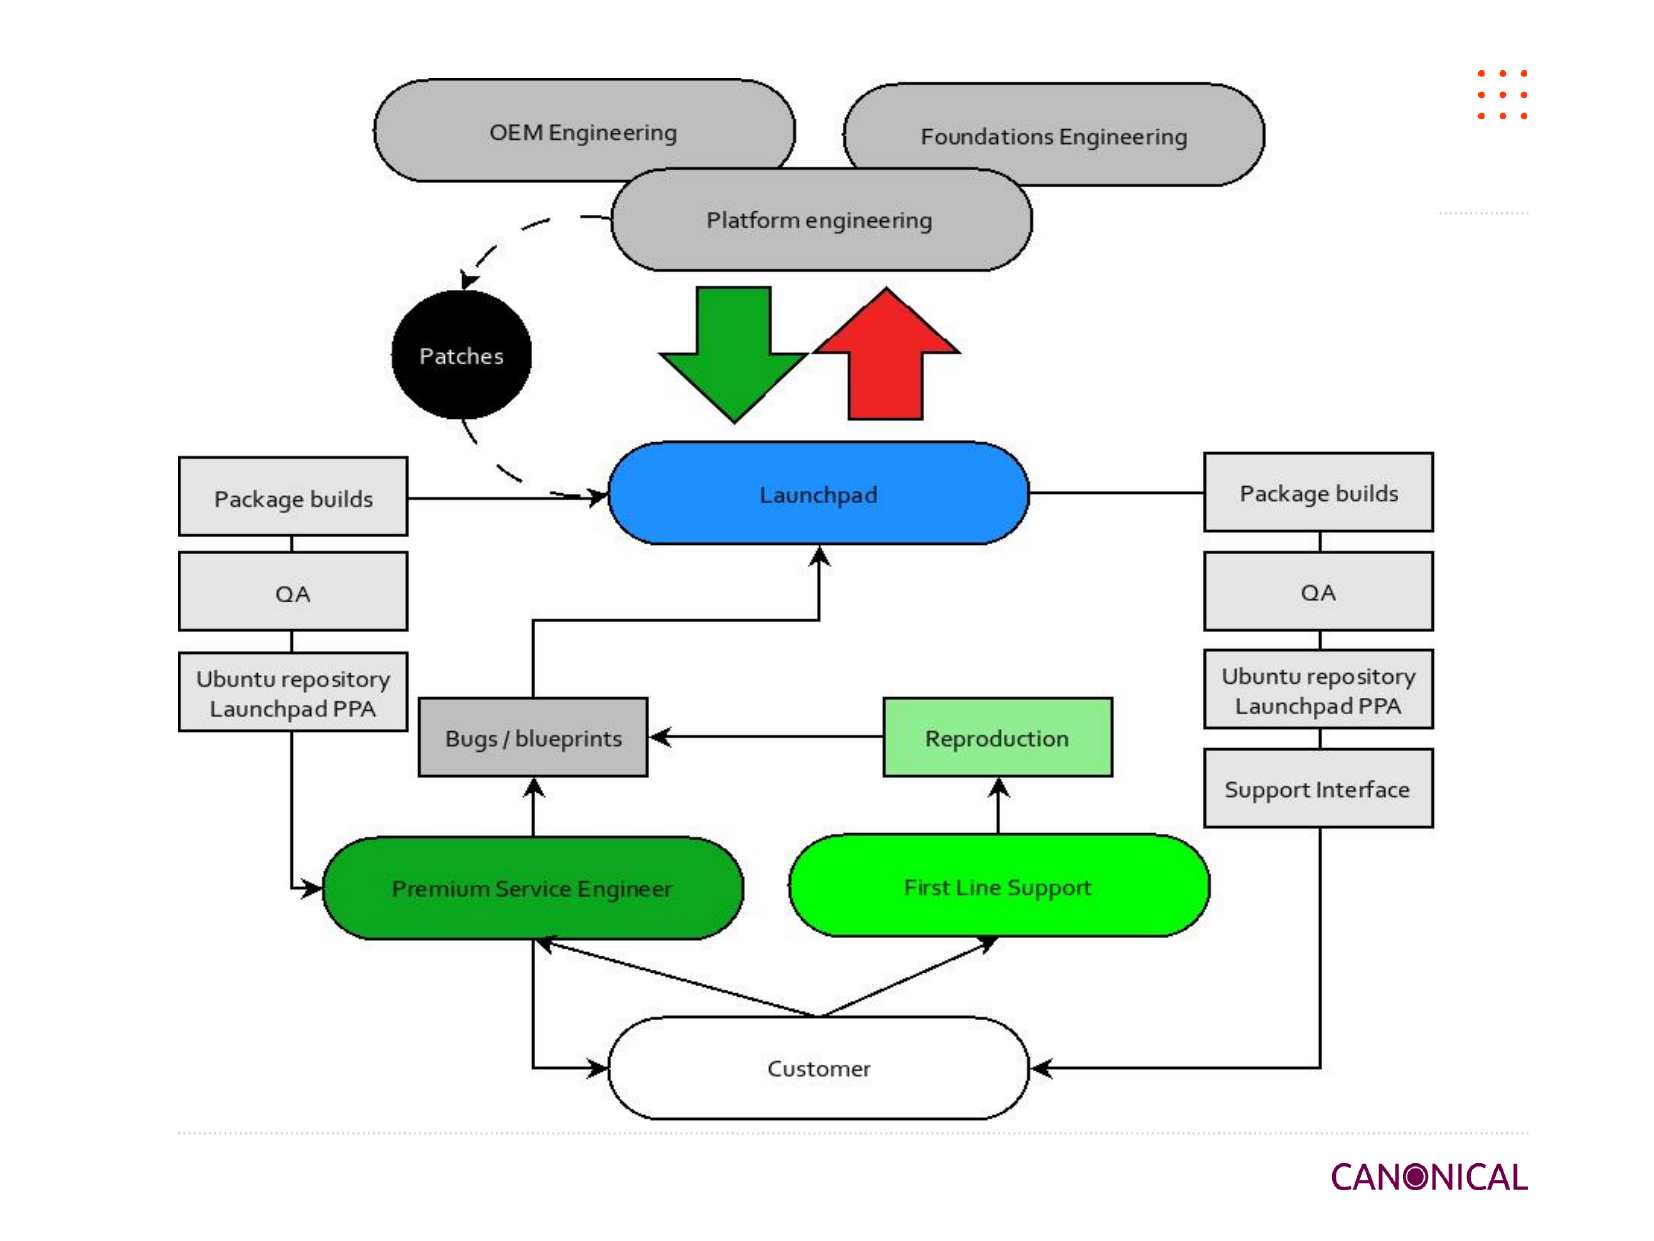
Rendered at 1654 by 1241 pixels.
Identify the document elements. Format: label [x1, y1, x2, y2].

picture [1332, 1163, 1528, 1190]
picture [177, 78, 1532, 1123]
picture [1478, 70, 1527, 119]
picture [177, 1129, 1532, 1136]
